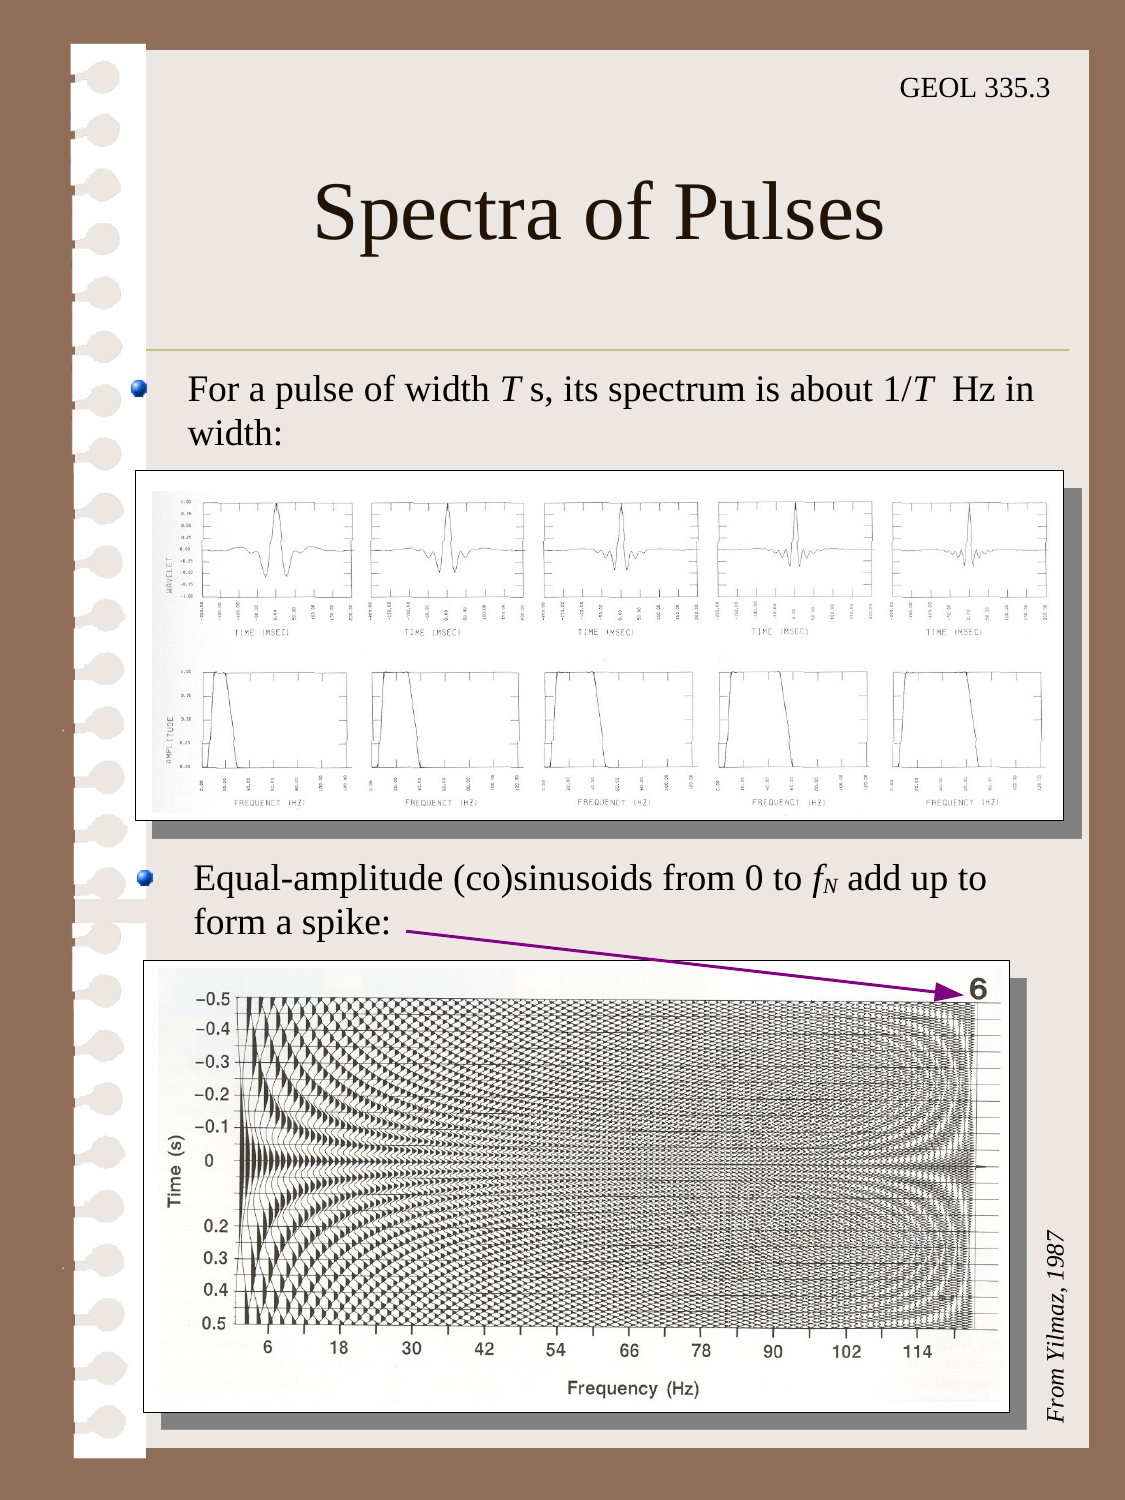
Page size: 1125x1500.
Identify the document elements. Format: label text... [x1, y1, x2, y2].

text_box From Yilmaz, 1987 [1039, 1197, 1069, 1424]
picture [152, 491, 1055, 816]
title Spectra of Pulses [131, 83, 1069, 334]
list Equal-amplitude (co)sinusoids from 0 to fN add up to form a spike: [137, 854, 1065, 967]
text_box [135, 470, 1064, 821]
picture [158, 968, 1004, 1402]
text_box [143, 967, 1010, 1413]
list For a pulse of width T s, its spectrum is about 1/T Hz in width: [131, 365, 1069, 478]
